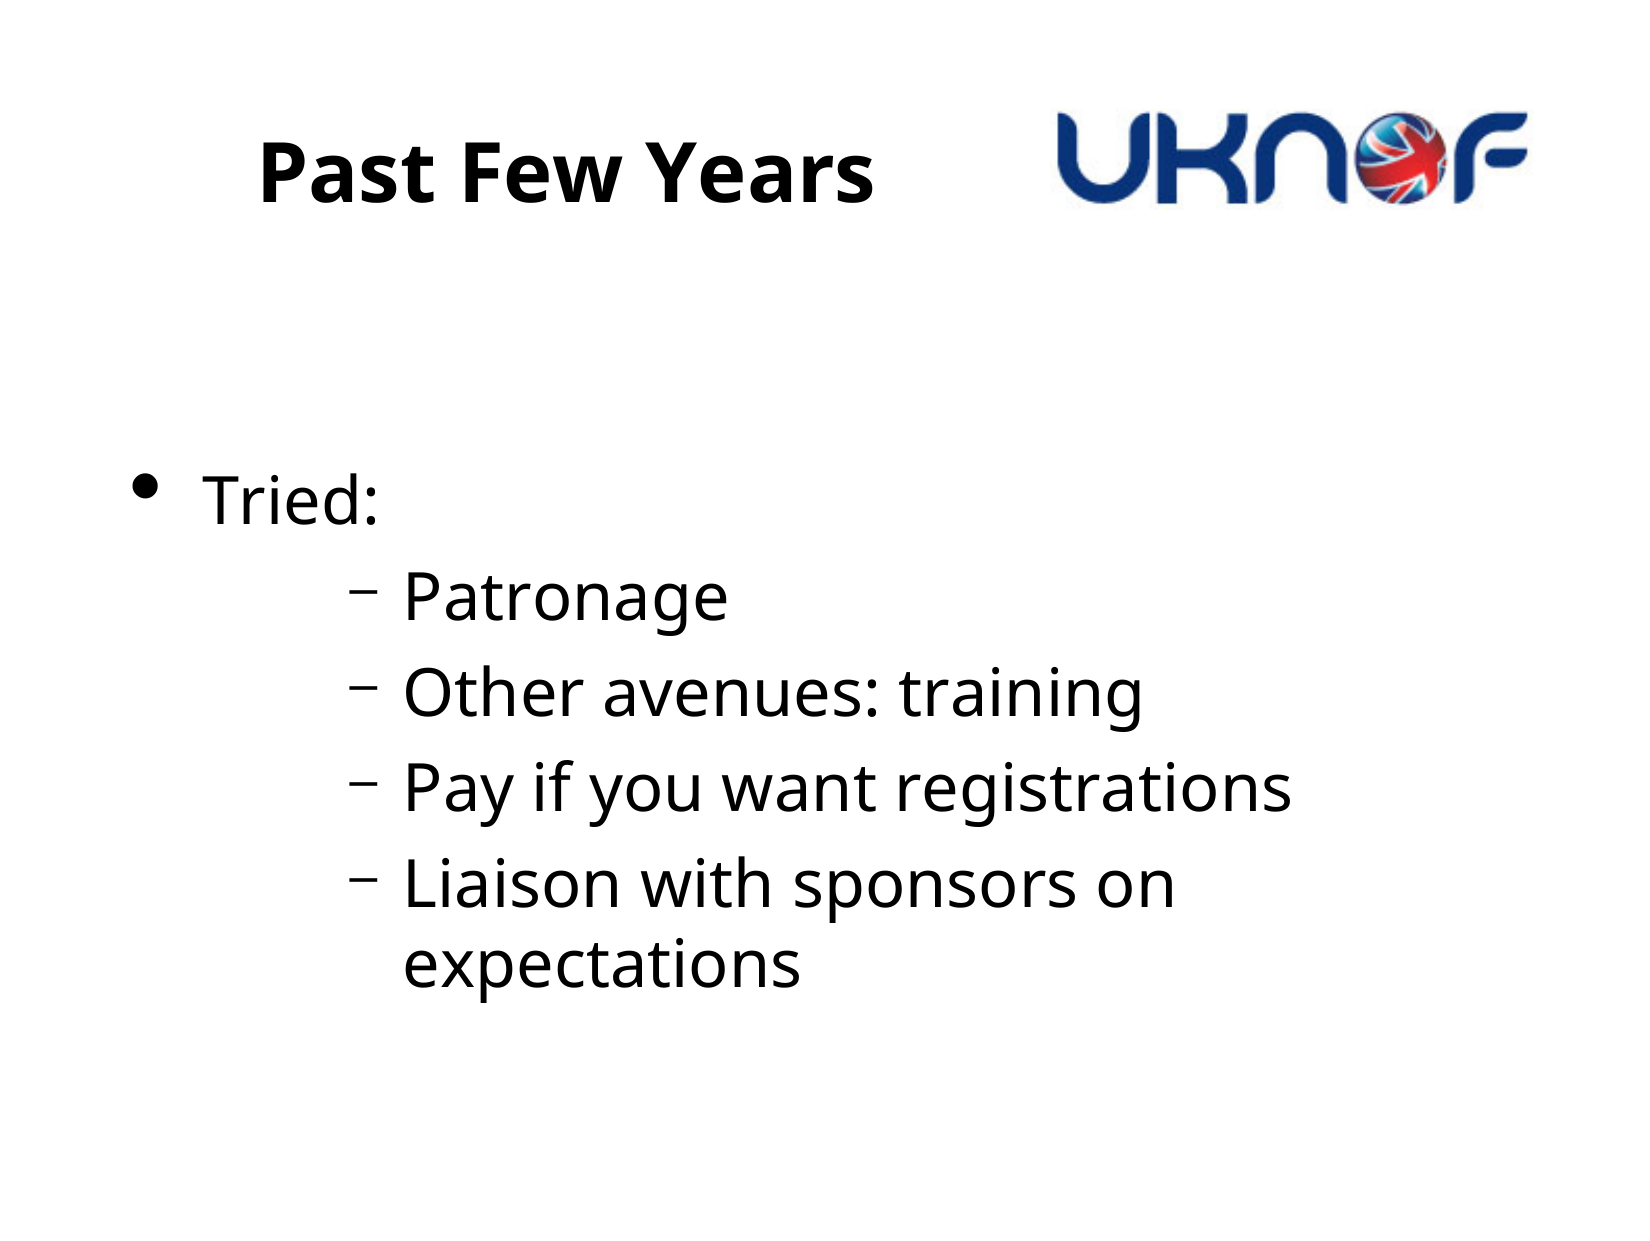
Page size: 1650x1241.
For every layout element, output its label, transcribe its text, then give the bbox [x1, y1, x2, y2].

list Tried: Patronage Other avenues: training Pay if you want registrations Liaison with sponsors on expectations [120, 329, 1530, 1130]
picture [1050, 93, 1536, 225]
title Past Few Years [120, 32, 1013, 307]
